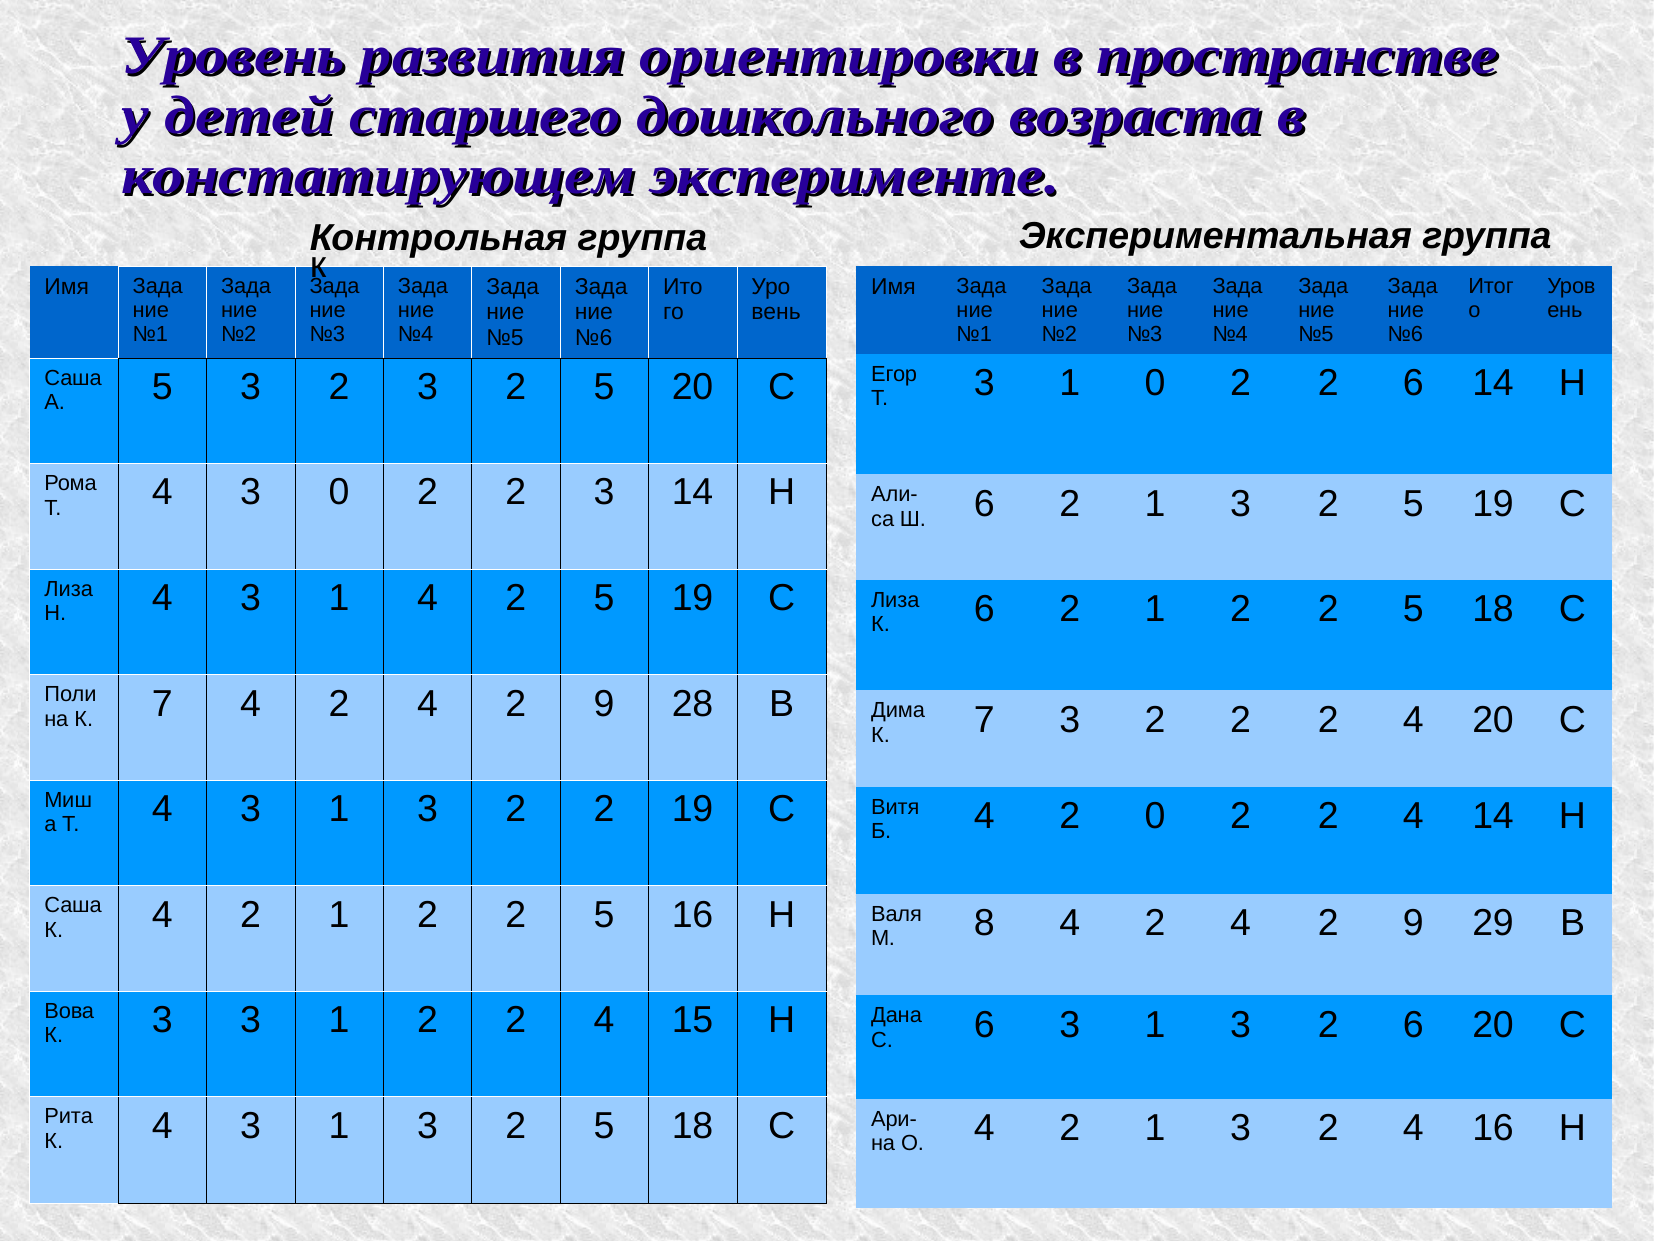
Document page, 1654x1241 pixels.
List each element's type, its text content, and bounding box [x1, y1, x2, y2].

table_cell С [1533, 474, 1612, 580]
table_cell 4 [384, 570, 471, 674]
table_cell 1 [1112, 474, 1198, 580]
text_box Экспериментальная группа [1003, 206, 1567, 265]
table_cell 18 [1454, 580, 1533, 690]
table_cell 19 [1454, 474, 1533, 580]
table_header Уро вень [738, 267, 826, 358]
table_cell 4 [1027, 894, 1112, 995]
table_header Итого [1454, 266, 1533, 354]
title Уровень развития ориентировки в пространстве у детей старшего дошкольного возраста в констатирующем эксперименте. [121, 23, 1534, 272]
table_cell 3 [207, 570, 295, 674]
table_cell 5 [1373, 474, 1454, 580]
table_cell 2 [472, 464, 560, 569]
table_cell 1 [1112, 580, 1198, 690]
text_box к [295, 267, 342, 294]
table_cell 4 [942, 787, 1027, 894]
table_cell 1 [1112, 995, 1198, 1099]
table_cell 4 [119, 570, 206, 674]
table_cell 3 [1198, 1099, 1284, 1208]
table_header Задание №2 [1027, 266, 1112, 354]
table_header Задание №1 [942, 266, 1027, 354]
table_cell 9 [561, 675, 648, 780]
table_cell 2 [384, 886, 471, 991]
table_cell 8 [942, 894, 1027, 995]
table_header Задание №3 [296, 267, 383, 358]
table_cell 3 [384, 781, 471, 885]
table_cell 3 [207, 781, 295, 885]
table_cell 2 [1027, 580, 1112, 690]
table_cell 2 [472, 570, 560, 674]
table_cell 2 [472, 359, 560, 463]
table_cell 3 [942, 354, 1027, 474]
table_cell 16 [1454, 1099, 1533, 1208]
table_cell 0 [296, 464, 383, 569]
table_cell 2 [1112, 690, 1198, 787]
table_cell 6 [942, 474, 1027, 580]
table_cell 2 [472, 1097, 560, 1203]
table_cell 1 [1112, 1099, 1198, 1208]
table_cell 4 [119, 886, 206, 991]
table_cell 2 [296, 675, 383, 780]
table_cell Лиза Н. [30, 570, 118, 674]
table_cell 5 [1373, 580, 1454, 690]
table_cell В [738, 675, 826, 780]
table_cell Саша К. [30, 886, 118, 991]
table_cell 16 [649, 886, 737, 991]
table_cell 6 [942, 995, 1027, 1099]
table_cell 2 [1198, 690, 1284, 787]
table_cell 2 [384, 992, 471, 1096]
text_box Контрольная группа [295, 208, 723, 267]
table_cell 1 [1027, 354, 1112, 474]
table_cell 3 [1027, 690, 1112, 787]
table_cell 2 [472, 886, 560, 991]
table_cell 20 [1454, 690, 1533, 787]
table_cell Н [1533, 787, 1612, 894]
table_cell 3 [384, 1097, 471, 1203]
table_cell Н [738, 886, 826, 991]
table_cell 4 [1373, 1099, 1454, 1208]
table_cell 7 [119, 675, 206, 780]
table_cell 14 [1454, 354, 1533, 474]
table_cell 6 [1373, 995, 1454, 1099]
table_cell 2 [472, 992, 560, 1096]
table_cell 2 [472, 781, 560, 885]
table_header Имя [856, 266, 942, 354]
table_cell С [738, 781, 826, 885]
table_cell 2 [384, 464, 471, 569]
table_cell 2 [1027, 787, 1112, 894]
table_cell 5 [561, 570, 648, 674]
table_header Задание №5 [472, 267, 560, 358]
table_cell 2 [1027, 1099, 1112, 1208]
table_cell 4 [119, 781, 206, 885]
table_cell 5 [561, 359, 648, 463]
table_cell 28 [649, 675, 737, 780]
table_cell 4 [384, 675, 471, 780]
table_cell 29 [1454, 894, 1533, 995]
table_header Уровень [1533, 266, 1612, 354]
table_cell 20 [649, 359, 737, 463]
table_cell 3 [561, 464, 648, 569]
table_cell 1 [296, 570, 383, 674]
table_cell 1 [296, 781, 383, 885]
table_cell Валя М. [856, 894, 942, 995]
table_cell 4 [1373, 690, 1454, 787]
table_cell 2 [1284, 787, 1373, 894]
picture [0, 0, 1654, 1241]
table_cell Егор Т. [856, 354, 942, 474]
table_cell 4 [207, 675, 295, 780]
table_cell Дима К. [856, 690, 942, 787]
table_cell 4 [942, 1099, 1027, 1208]
table_header Задание №3 [1112, 266, 1198, 354]
table_cell 3 [119, 992, 206, 1096]
table_cell Витя Б. [856, 787, 942, 894]
table_cell 5 [561, 1097, 648, 1203]
table_cell 6 [1373, 354, 1454, 474]
table_cell Ари-на О. [856, 1099, 942, 1208]
table_cell 2 [1198, 580, 1284, 690]
table_cell Дана С. [856, 995, 942, 1099]
table_cell 14 [649, 464, 737, 569]
table_header Задание №2 [207, 267, 295, 358]
table_cell 2 [1284, 474, 1373, 580]
table_cell С [1533, 690, 1612, 787]
table_cell 2 [1198, 354, 1284, 474]
table_cell С [1533, 580, 1612, 690]
table_cell 3 [207, 359, 295, 463]
table_cell 2 [561, 781, 648, 885]
table_cell 3 [1198, 474, 1284, 580]
table_cell 1 [296, 1097, 383, 1203]
table_header Задание №5 [1284, 266, 1373, 354]
table_cell 4 [1198, 894, 1284, 995]
table_cell С [738, 359, 826, 463]
table_cell 19 [649, 781, 737, 885]
table_cell 4 [1373, 787, 1454, 894]
table_cell Рита К. [30, 1097, 118, 1203]
table_cell 3 [1198, 995, 1284, 1099]
table_cell 5 [119, 359, 206, 463]
table_cell 20 [1454, 995, 1533, 1099]
table_cell 19 [649, 570, 737, 674]
table_cell Али-са Ш. [856, 474, 942, 580]
table_cell Лиза К. [856, 580, 942, 690]
table_cell С [738, 570, 826, 674]
table_cell 2 [1284, 995, 1373, 1099]
table_cell 2 [1284, 690, 1373, 787]
table_cell 3 [207, 464, 295, 569]
table_header Имя [30, 266, 118, 358]
table_cell 2 [1198, 787, 1284, 894]
table_cell С [1533, 995, 1612, 1099]
table_cell 14 [1454, 787, 1533, 894]
table_cell 7 [942, 690, 1027, 787]
table_cell Н [738, 464, 826, 569]
table_cell В [1533, 894, 1612, 995]
table_cell 5 [561, 886, 648, 991]
table_cell 2 [296, 359, 383, 463]
table_cell Н [1533, 1099, 1612, 1208]
table_cell 15 [649, 992, 737, 1096]
table_cell 2 [1027, 474, 1112, 580]
table_cell Н [1533, 354, 1612, 474]
table_cell 2 [1284, 1099, 1373, 1208]
table_cell 4 [561, 992, 648, 1096]
table_header Задание №1 [119, 267, 206, 358]
table_cell 2 [1284, 894, 1373, 995]
table_cell 3 [384, 359, 471, 463]
table_cell Саша А. [30, 359, 118, 463]
table_cell 1 [296, 886, 383, 991]
table_cell Н [738, 992, 826, 1096]
table_cell 6 [942, 580, 1027, 690]
table_cell 2 [1112, 894, 1198, 995]
table_header Задание №6 [1373, 266, 1454, 354]
table_cell 2 [472, 675, 560, 780]
table_cell Полина К. [30, 675, 118, 780]
table_cell Миша Т. [30, 781, 118, 885]
table_cell Рома Т. [30, 464, 118, 569]
table_cell 18 [649, 1097, 737, 1203]
table_header Задание №4 [1198, 266, 1284, 354]
table_cell 0 [1112, 354, 1198, 474]
table_cell Вова К. [30, 992, 118, 1096]
table_cell 0 [1112, 787, 1198, 894]
table_cell С [738, 1097, 826, 1203]
table_cell 3 [1027, 995, 1112, 1099]
table_header Ито го [649, 267, 737, 358]
table_cell 2 [207, 886, 295, 991]
table_cell 1 [296, 992, 383, 1096]
table_cell 2 [1284, 354, 1373, 474]
table_header Задание №6 [561, 267, 648, 358]
table_cell 4 [119, 464, 206, 569]
table_cell 3 [207, 1097, 295, 1203]
table_header Задание №4 [384, 267, 471, 358]
table_cell 9 [1373, 894, 1454, 995]
table_cell 2 [1284, 580, 1373, 690]
table_cell 3 [207, 992, 295, 1096]
table_cell 4 [119, 1097, 206, 1203]
